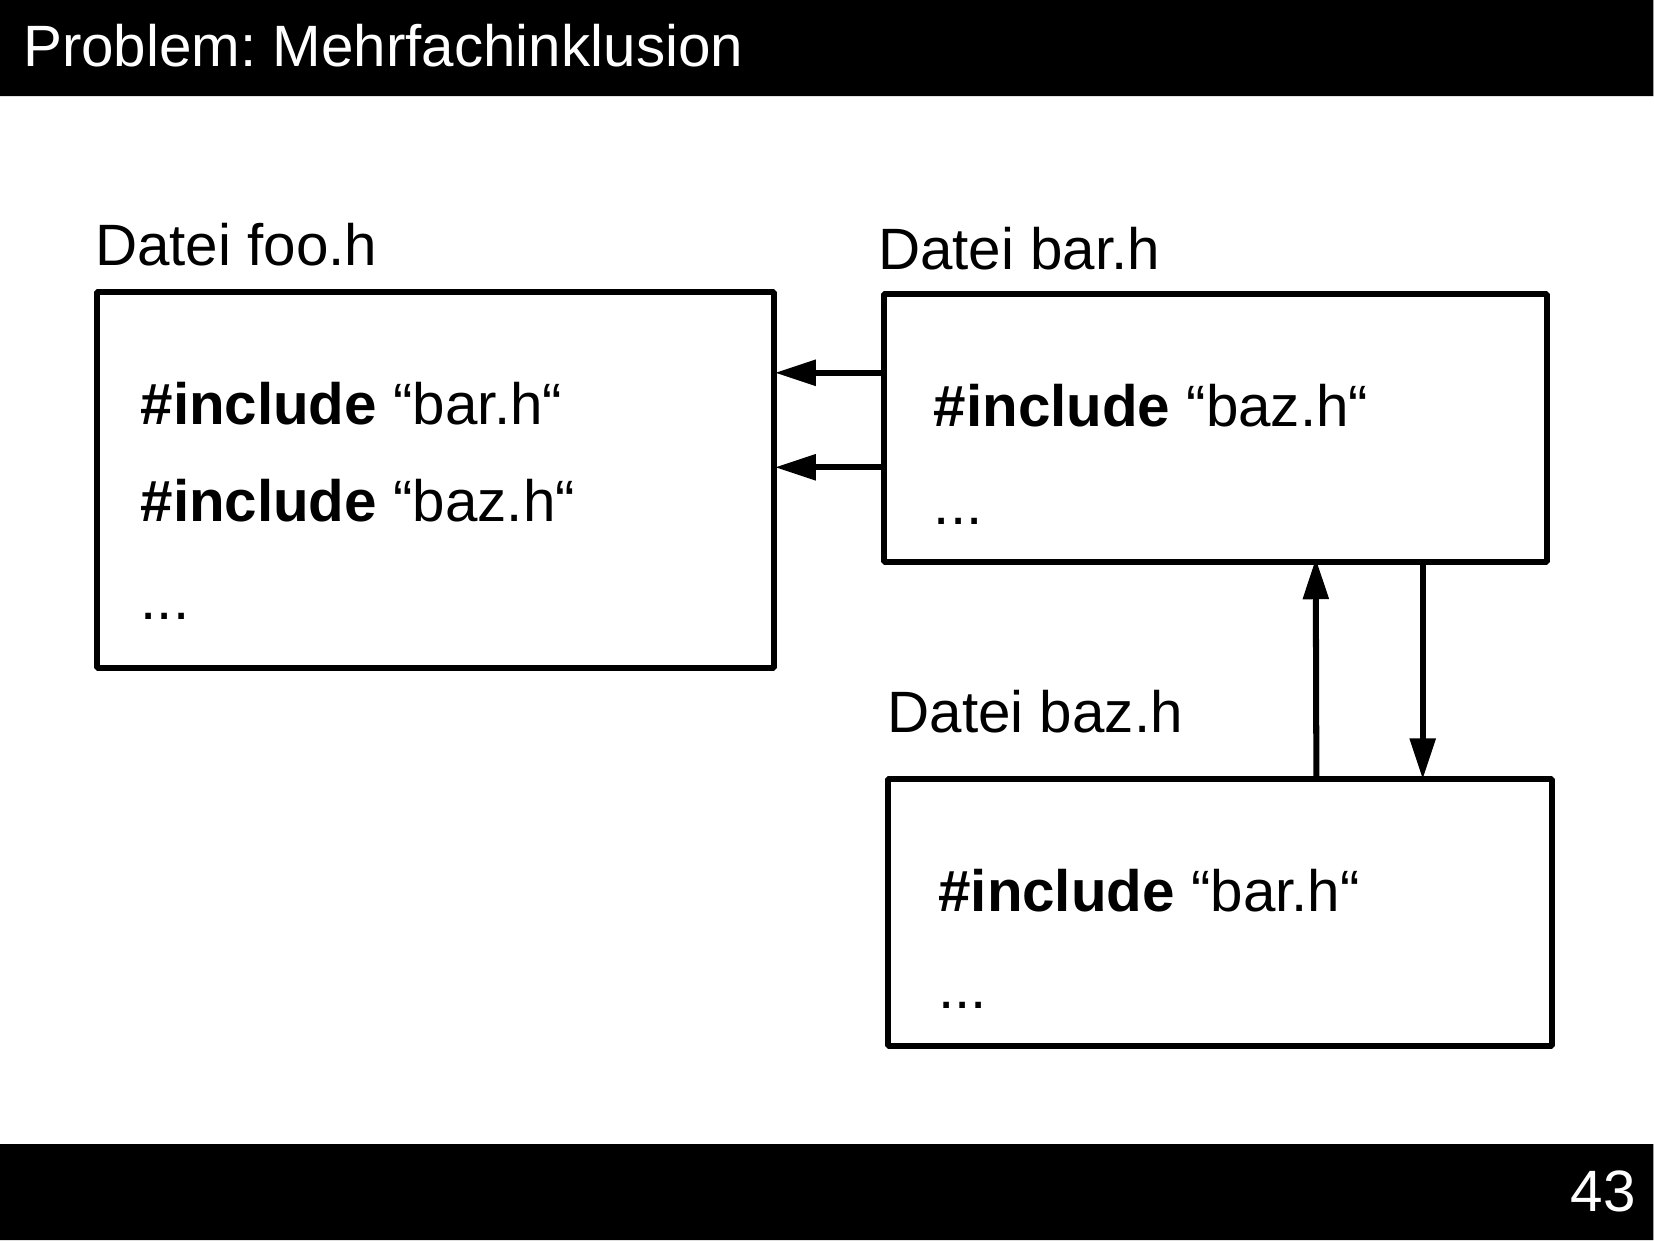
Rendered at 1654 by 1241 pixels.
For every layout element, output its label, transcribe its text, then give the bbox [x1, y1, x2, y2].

text_box #include “bar.h“ ... [923, 818, 1482, 997]
text_box #include “bar.h“ #include “baz.h“ ... [125, 331, 684, 607]
text_box Problem: Mehrfachinklusion [8, 5, 766, 94]
text_box #include “baz.h“ ... [919, 334, 1478, 512]
text_box Datei foo.h [80, 172, 730, 268]
text_box Datei baz.h [873, 639, 1202, 720]
text_box Datei bar.h [863, 177, 1192, 257]
